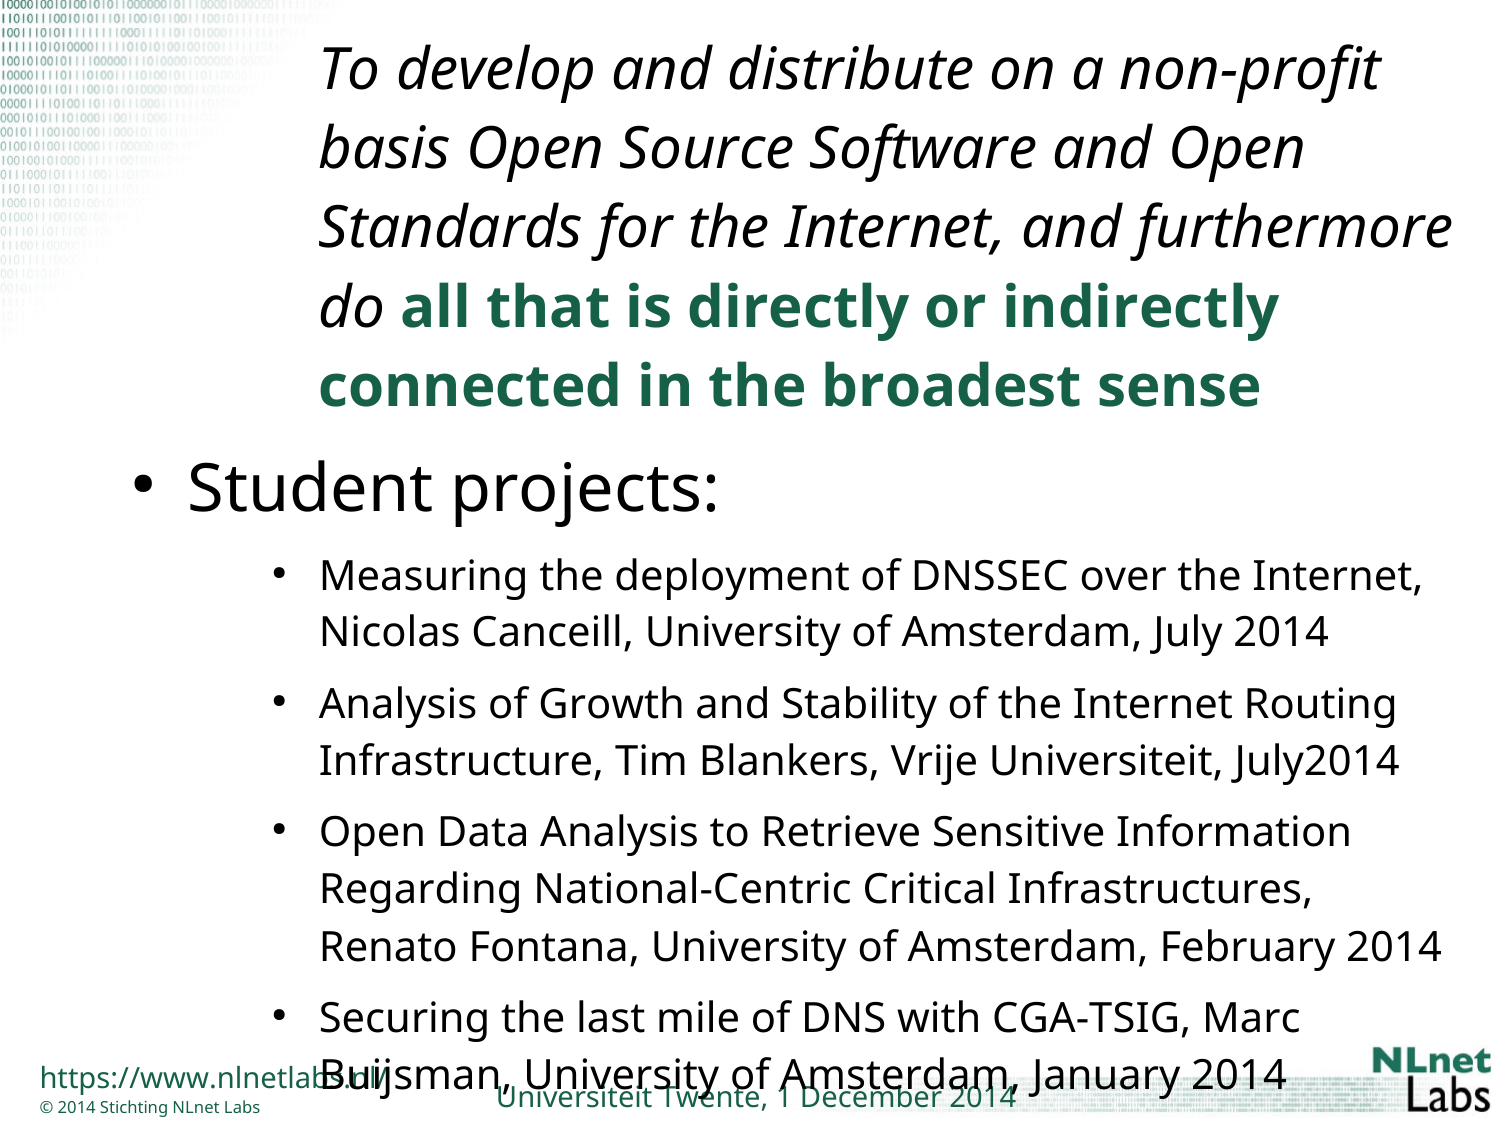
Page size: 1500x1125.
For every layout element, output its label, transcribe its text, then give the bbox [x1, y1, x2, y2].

picture [927, 1069, 939, 1086]
picture [804, 1088, 816, 1105]
picture [1221, 1062, 1233, 1086]
list To develop and distribute on a non-profit basis Open Source Software and Open Standards for the Internet, and furthermore do all that is directly or indirectly connected in the broadest sense Student projects: Measuring the deployment of DNSSEC over the Internet, Nicolas Canceill, University of Amsterdam, July 2014 Analysis of Growth and Stability of the Internet Routing Infrastructure, Tim Blankers, Vrije Universiteit, July2014 Open Data Analysis to Retrieve Sensitive Information Regarding National-Centric Critical Infrastructures, Renato Fontana, University of Amsterdam, February 2014 Securing the last mile of DNS with CGA-TSIG, Marc Buijsman, University of Amsterdam, January 2014 Structural Measurement and Tracking of Path MTU and Fragmentation Porblems, Warwick Louw, January 2014 [75, 26, 1463, 1061]
picture [774, 1037, 1492, 1124]
picture [0, 0, 365, 365]
picture [1268, 1064, 1278, 1079]
picture [789, 1064, 798, 1076]
